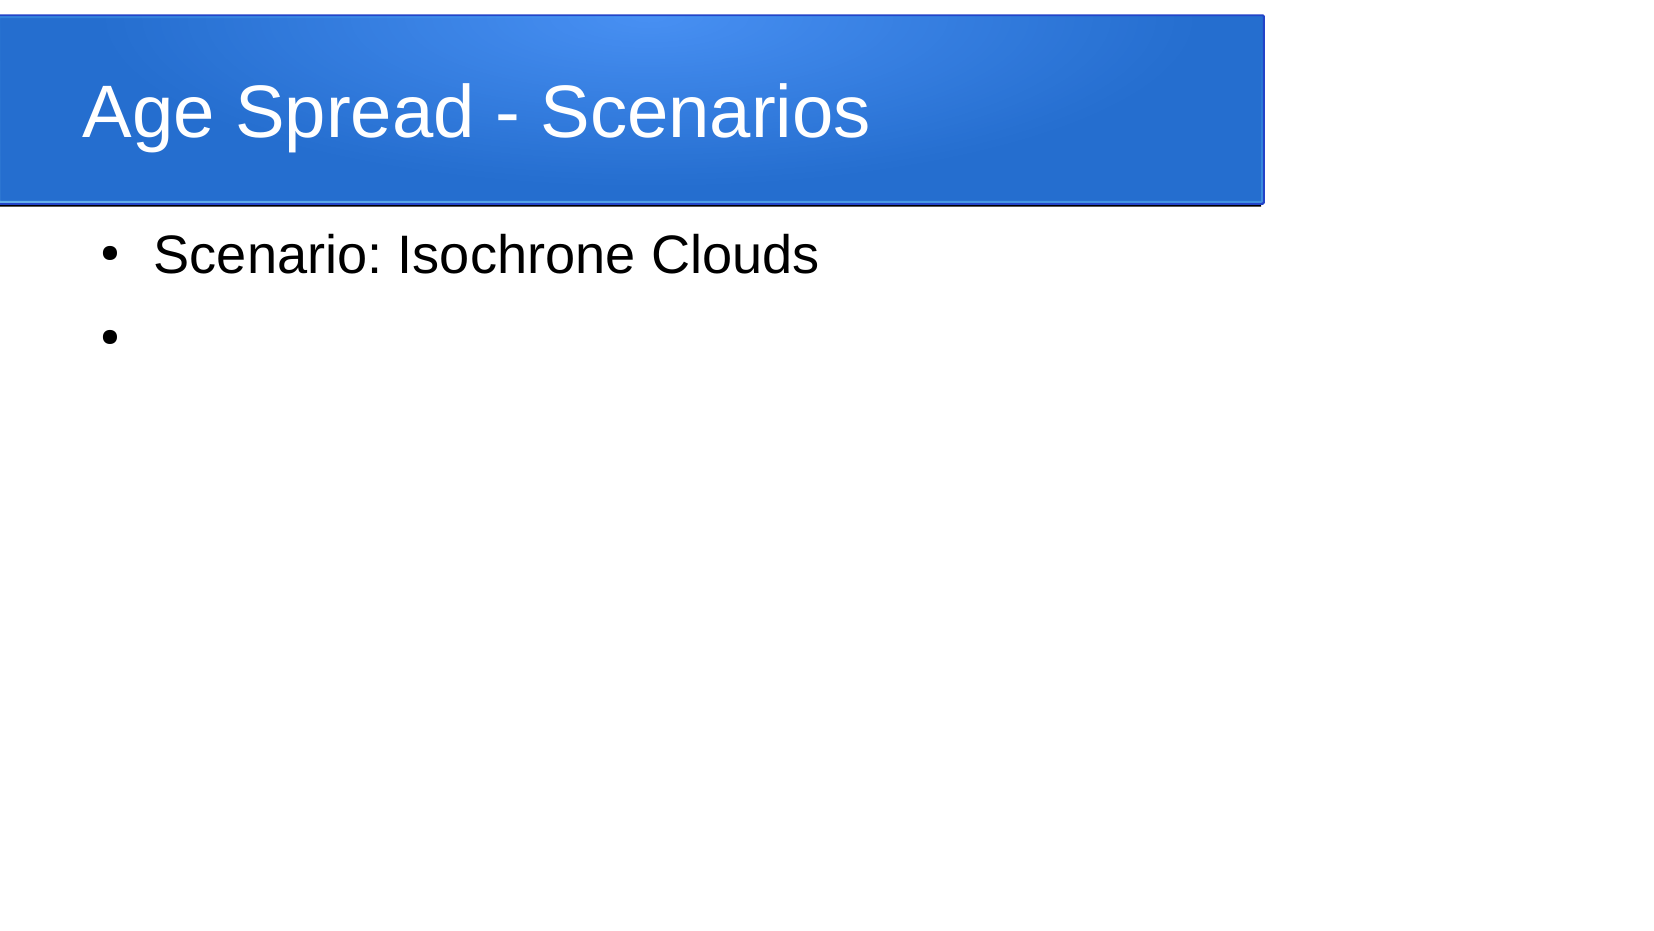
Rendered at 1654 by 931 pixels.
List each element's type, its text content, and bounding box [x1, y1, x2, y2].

list Scenario: Isochrone Clouds [82, 224, 1571, 764]
title Age Spread - Scenarios [82, 35, 1235, 189]
